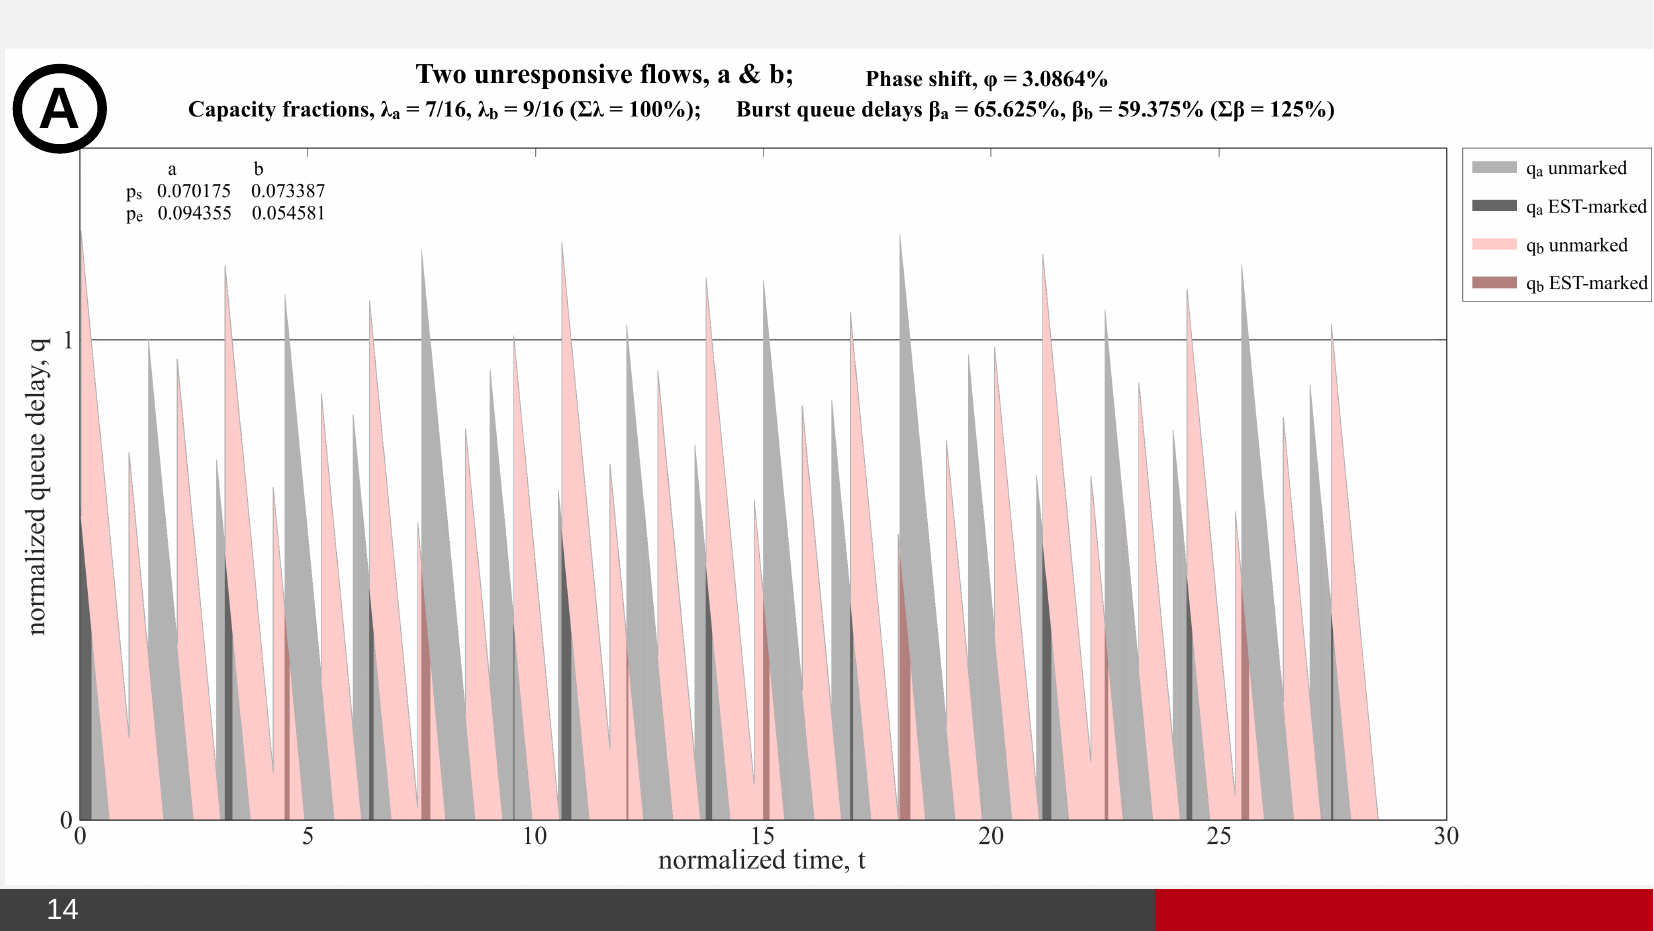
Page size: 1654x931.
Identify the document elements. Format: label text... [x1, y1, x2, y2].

picture [5, 49, 1654, 885]
text_box A [17, 68, 103, 149]
